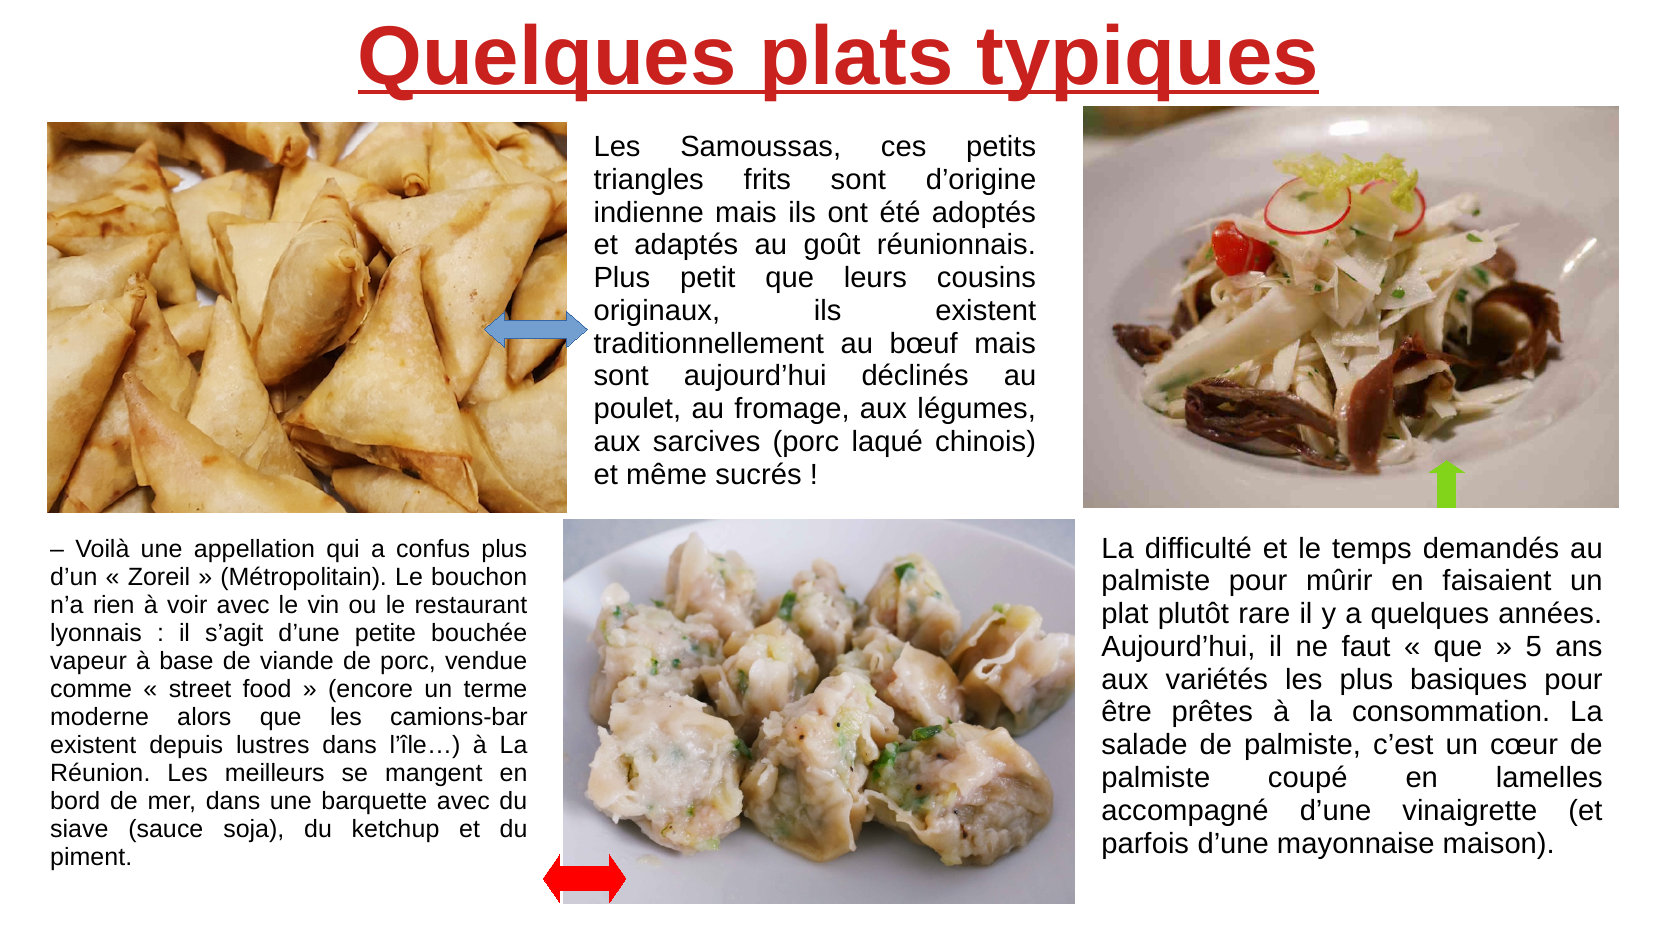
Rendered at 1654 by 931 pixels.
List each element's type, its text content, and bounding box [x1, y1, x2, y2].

text_box [543, 854, 626, 903]
text_box Les Samoussas, ces petits triangles frits sont d’origine indienne mais ils ont été adoptés et adaptés au goût réunionnais. Plus petit que leurs cousins originaux, ils existent traditionnellement au bœuf mais sont aujourd’hui déclinés au poulet, au fromage, aux légumes, aux sarcives (porc laqué chinois) et même sucrés ! [578, 122, 1064, 510]
picture [1083, 106, 1619, 508]
title Quelques plats typiques [94, 0, 1583, 123]
text_box La difficulté et le temps demandés au palmiste pour mûrir en faisaient un plat plutôt rare il y a quelques années. Aujourd’hui, il ne faut « que » 5 ans aux variétés les plus basiques pour être prêtes à la consommation. La salade de palmiste, c’est un cœur de palmiste coupé en lamelles accompagné d’une vinaigrette (et parfois d’une mayonnaise maison). [1086, 524, 1619, 912]
text_box – Voilà une appellation qui a confus plus d’un « Zoreil » (Métropolitain). Le bouchon n’a rien à voir avec le vin ou le restaurant lyonnais : il s’agit d’une petite bouchée vapeur à base de viande de porc, vendue comme « street food » (encore un terme moderne alors que les camions-bar existent depuis lustres dans l’île…) à La Réunion. Les meilleurs se mangent en bord de mer, dans une barquette avec du siave (sauce soja), du ketchup et du piment. [35, 527, 544, 891]
text_box [484, 311, 588, 348]
picture [563, 519, 1075, 904]
picture [47, 122, 567, 514]
text_box [1429, 460, 1465, 508]
